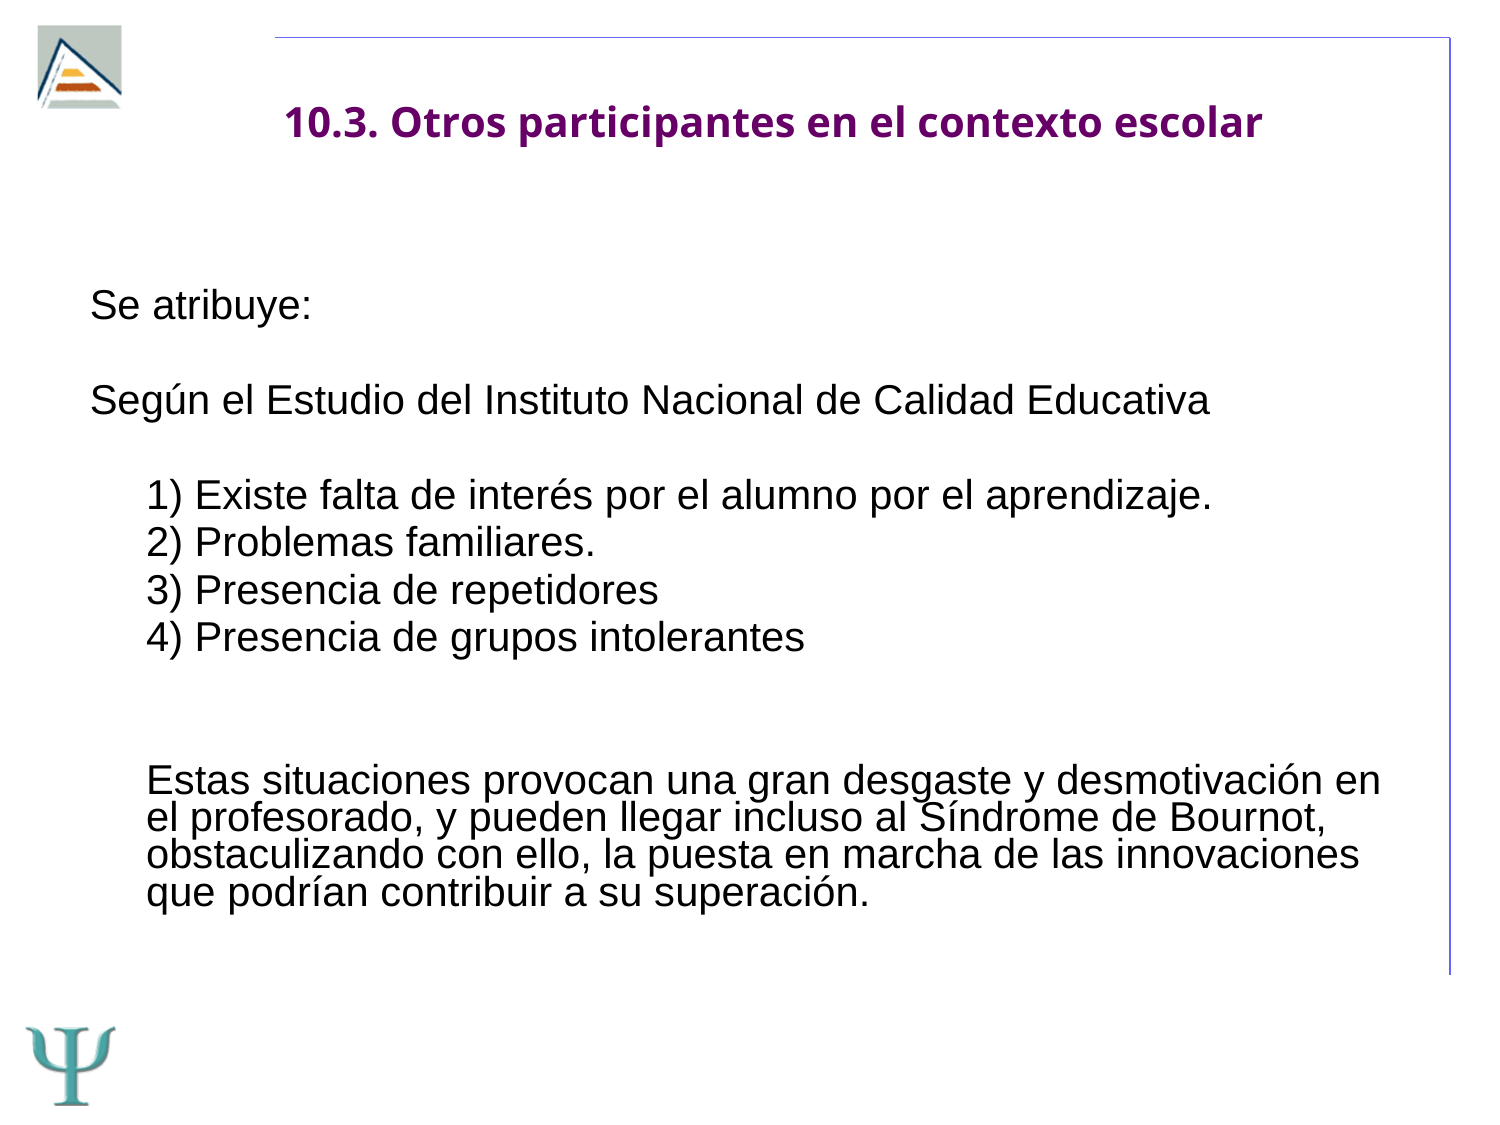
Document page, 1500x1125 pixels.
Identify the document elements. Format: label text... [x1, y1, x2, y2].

title 10.3. Otros participantes en el contexto escolar [147, 74, 1400, 168]
picture [37, 24, 122, 109]
picture [24, 1024, 75, 1106]
list Se atribuye: Según el Estudio del Instituto Nacional de Calidad Educativa 1) Existe falta de interés por el alumno por el aprendizaje. 2) Problemas familiares. 3) Presencia de repetidores 4) Presencia de grupos intolerantes Estas situaciones provocan una gran desgaste y desmotivación en el profesorado, y pueden llegar incluso al Síndrome de Bournot, obstaculizando con ello, la puesta en marcha de las innovaciones que podrían contribuir a su superación. [75, 224, 1426, 1125]
